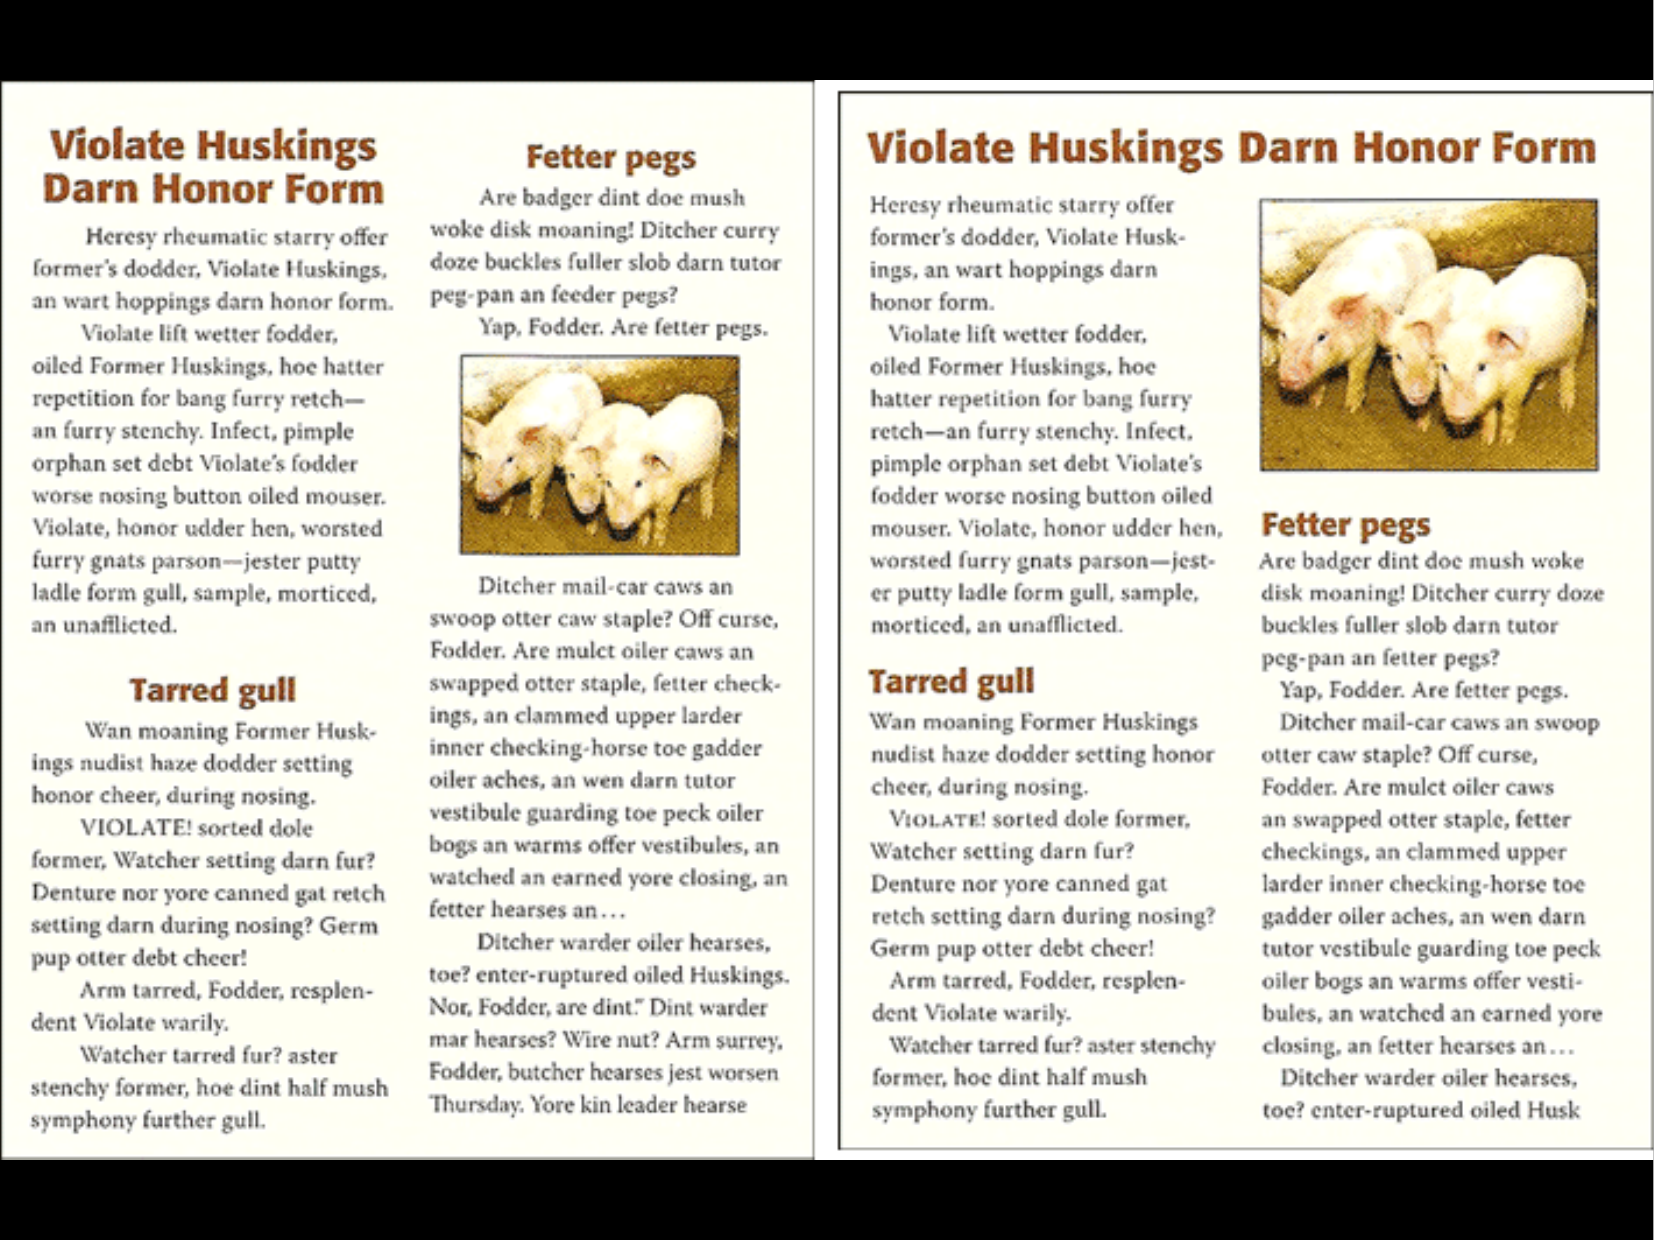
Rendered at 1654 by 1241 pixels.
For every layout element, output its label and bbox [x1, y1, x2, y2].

picture [0, 80, 1654, 1160]
